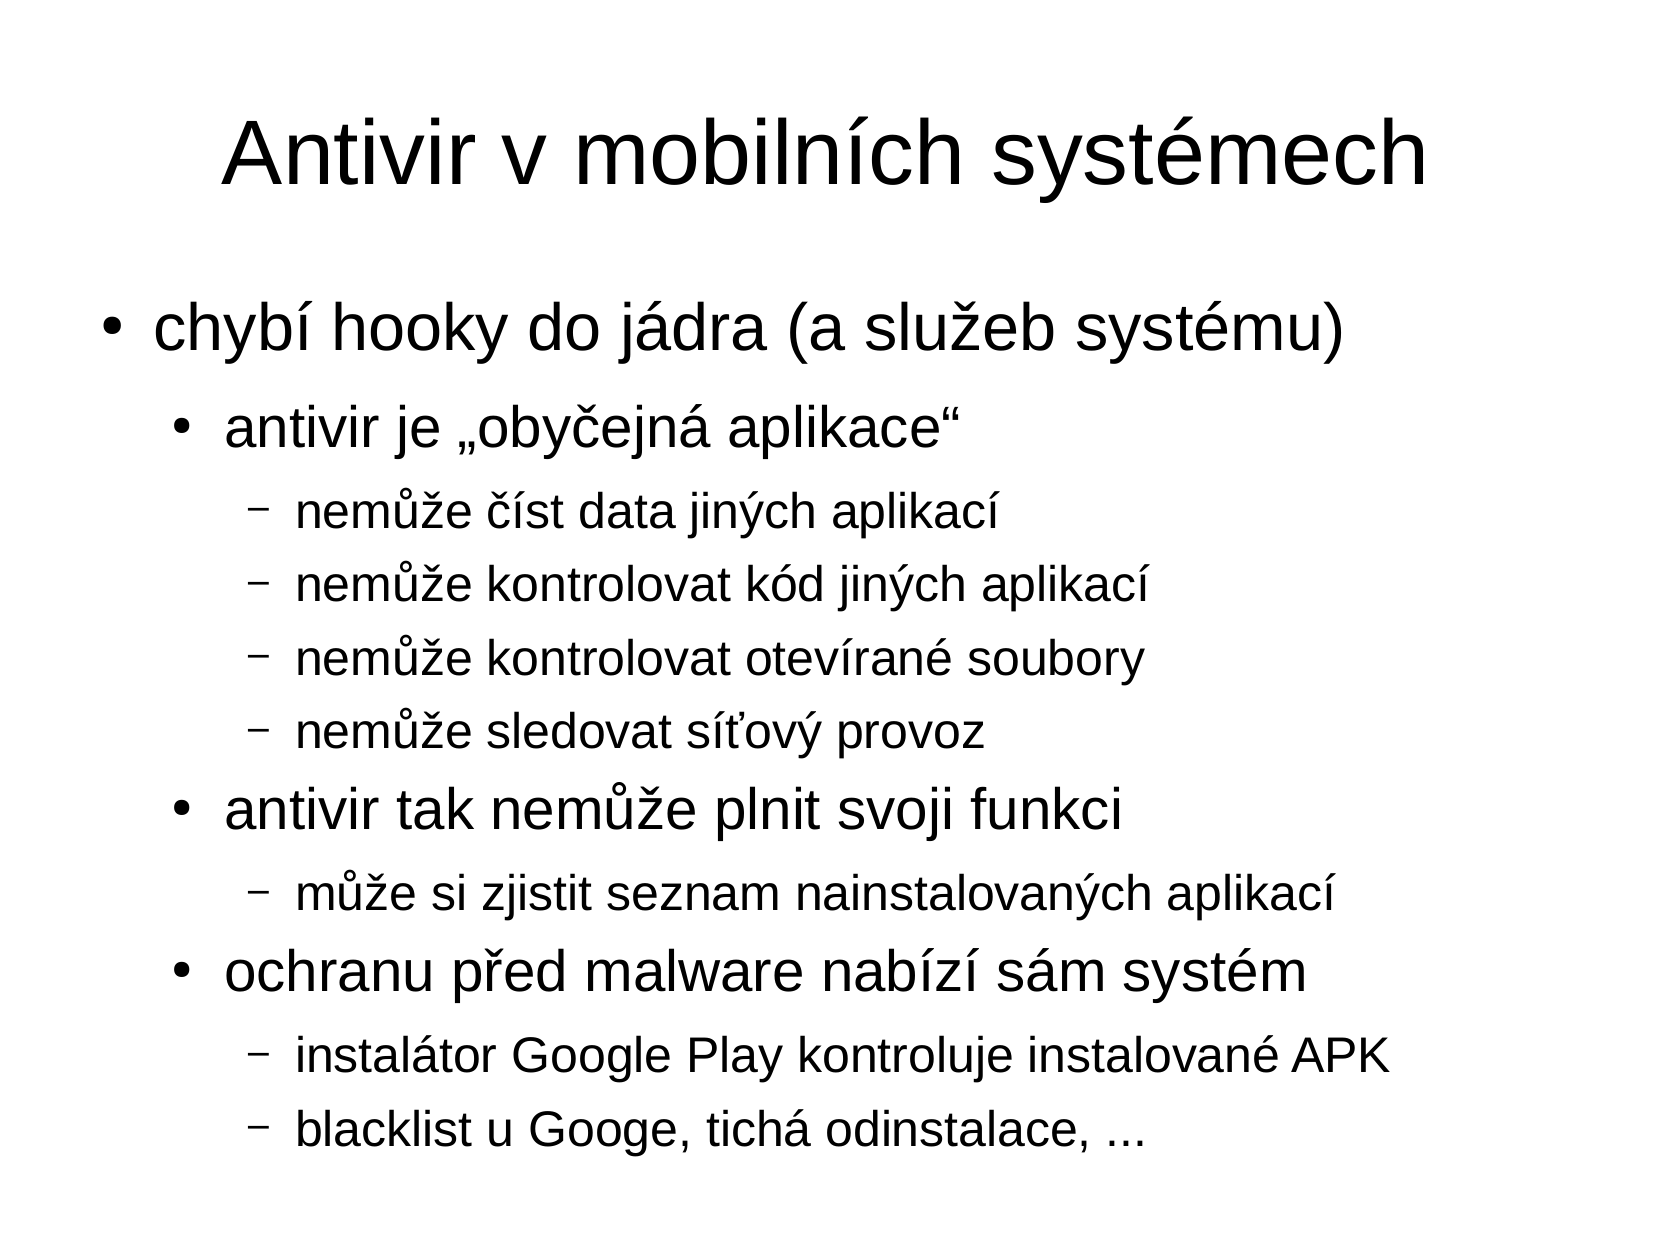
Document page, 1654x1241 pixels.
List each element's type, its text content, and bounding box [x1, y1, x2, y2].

list chybí hooky do jádra (a služeb systému) antivir je „obyčejná aplikace“ nemůže číst data jiných aplikací nemůže kontrolovat kód jiných aplikací nemůže kontrolovat otevírané soubory nemůže sledovat síťový provoz antivir tak nemůže plnit svoji funkci může si zjistit seznam nainstalovaných aplikací ochranu před malware nabízí sám systém instalátor Google Play kontroluje instalované APK blacklist u Googe, tichá odinstalace, ... [82, 290, 1538, 1170]
title Antivir v mobilních systémech [82, 49, 1571, 257]
